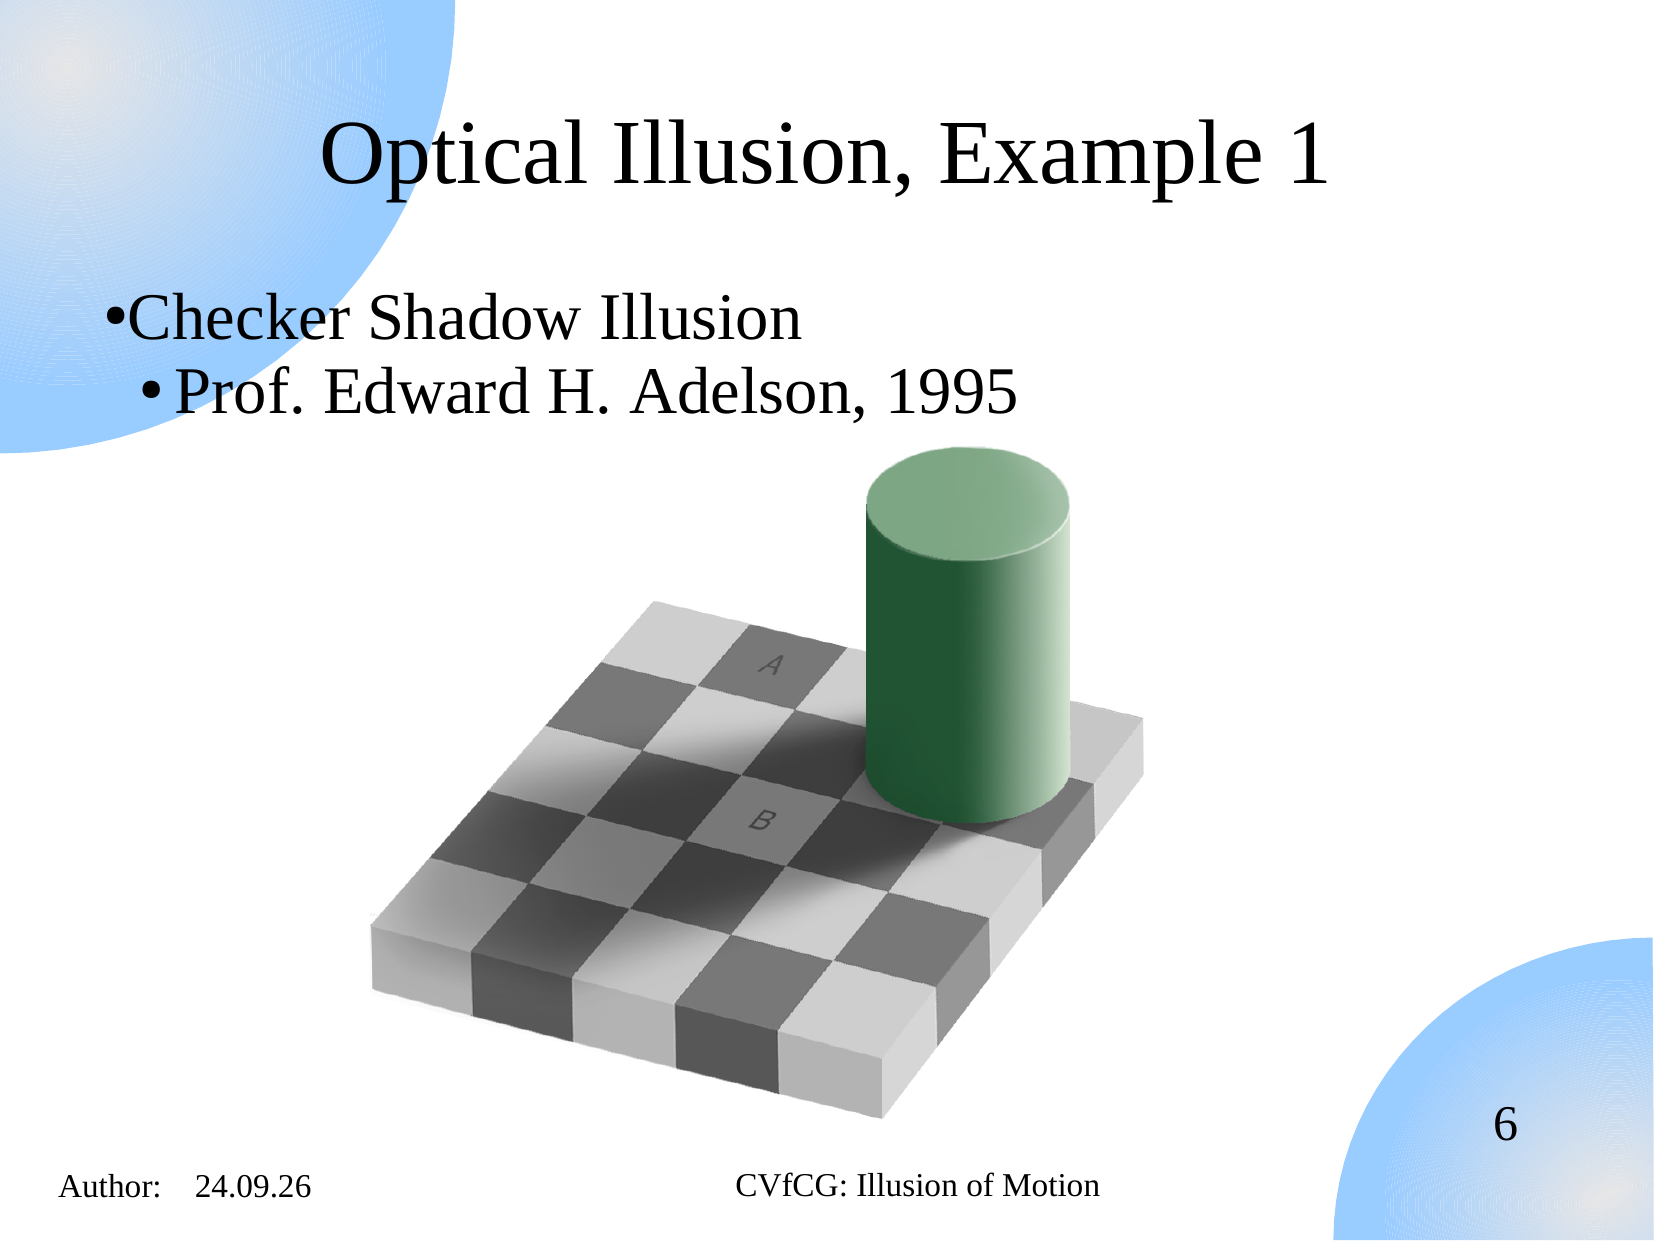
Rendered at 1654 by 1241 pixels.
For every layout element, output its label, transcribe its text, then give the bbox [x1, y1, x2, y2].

subtitle Checker Shadow Illusion Prof. Edward H. Adelson, 1995 [103, 199, 1593, 510]
text_box CVfCG: Illusion of Motion [735, 1166, 1346, 1204]
title Optical Illusion, Example 1 [82, 49, 1571, 257]
text_box <number> [1401, 1095, 1611, 1152]
picture [340, 426, 1172, 1147]
